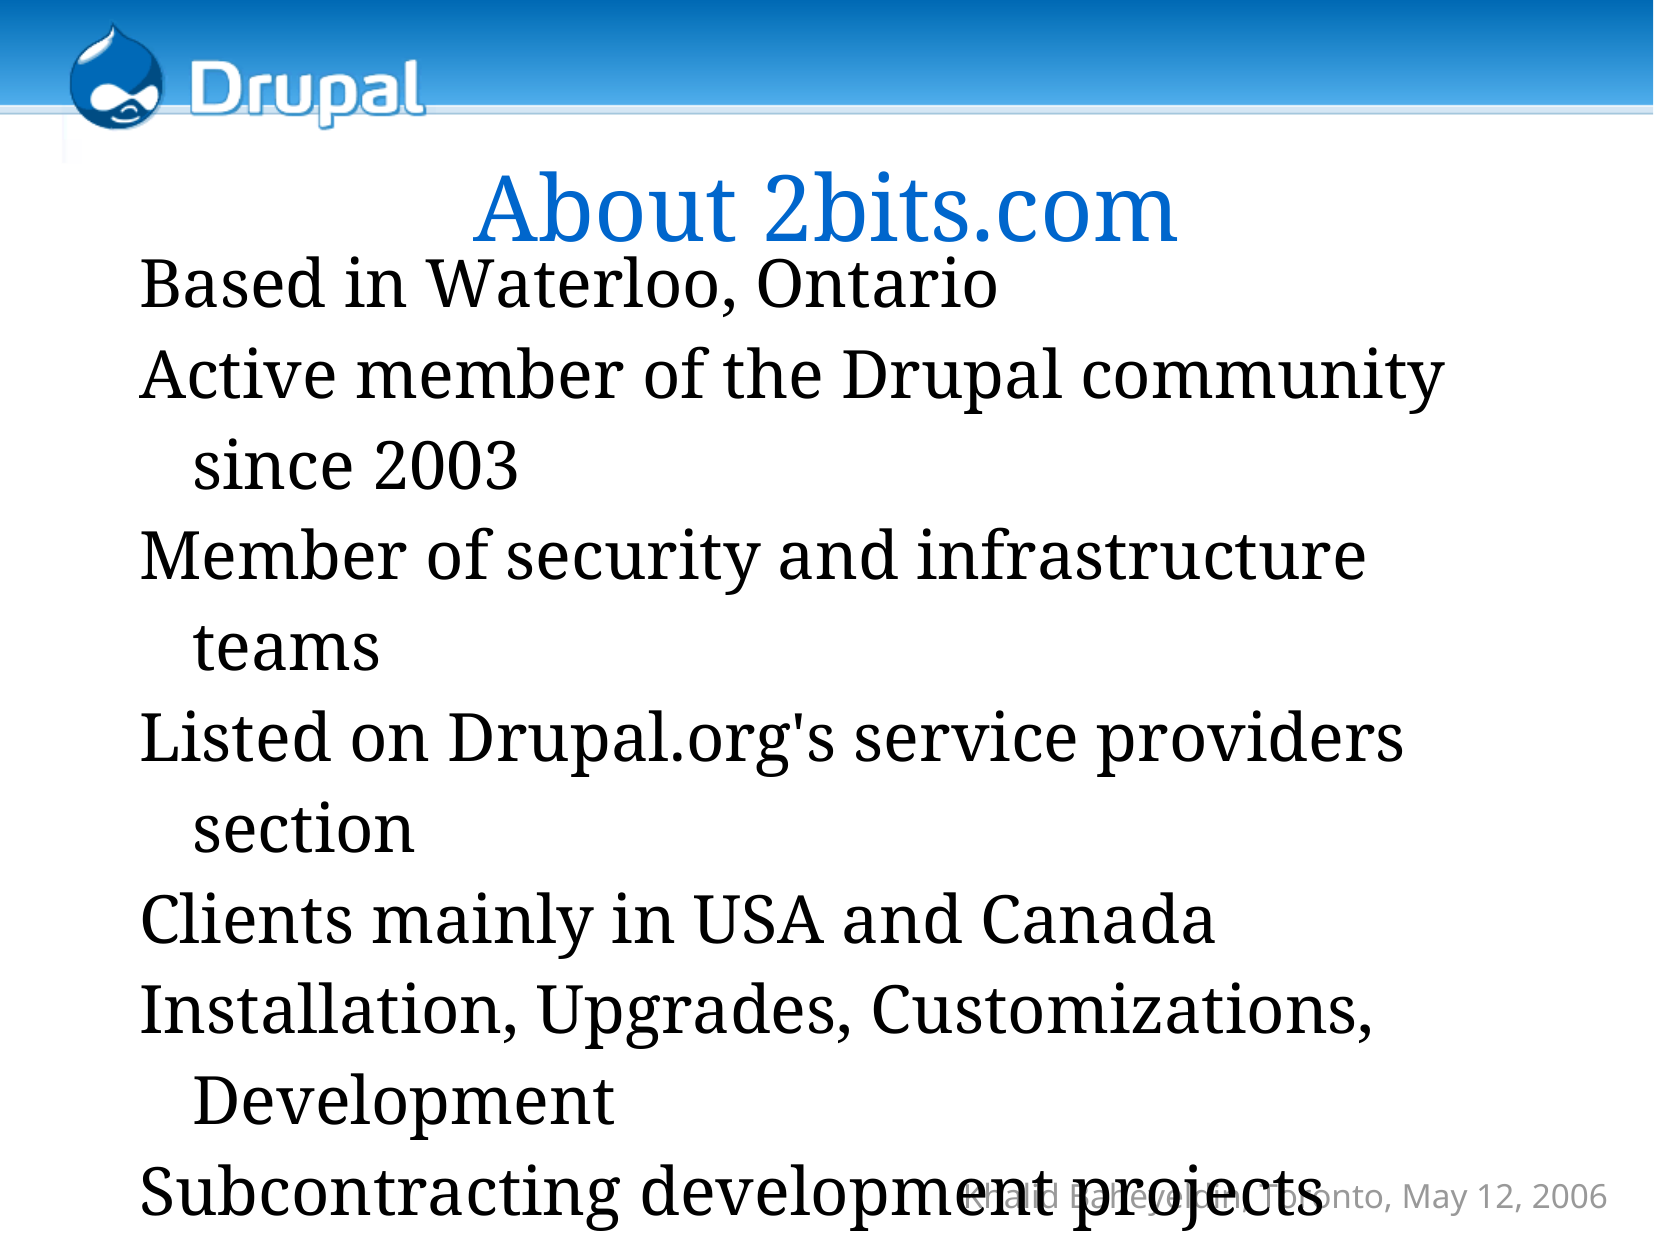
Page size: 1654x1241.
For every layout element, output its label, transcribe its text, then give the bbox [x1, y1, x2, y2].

title About 2bits.com [121, 102, 1533, 311]
subtitle Based in Waterloo, Ontario Active member of the Drupal community since 2003 Member of security and infrastructure teams Listed on Drupal.org's service providers section Clients mainly in USA and Canada Installation, Upgrades, Customizations, Development Subcontracting development projects [121, 344, 1533, 1127]
picture [0, 0, 1654, 1241]
